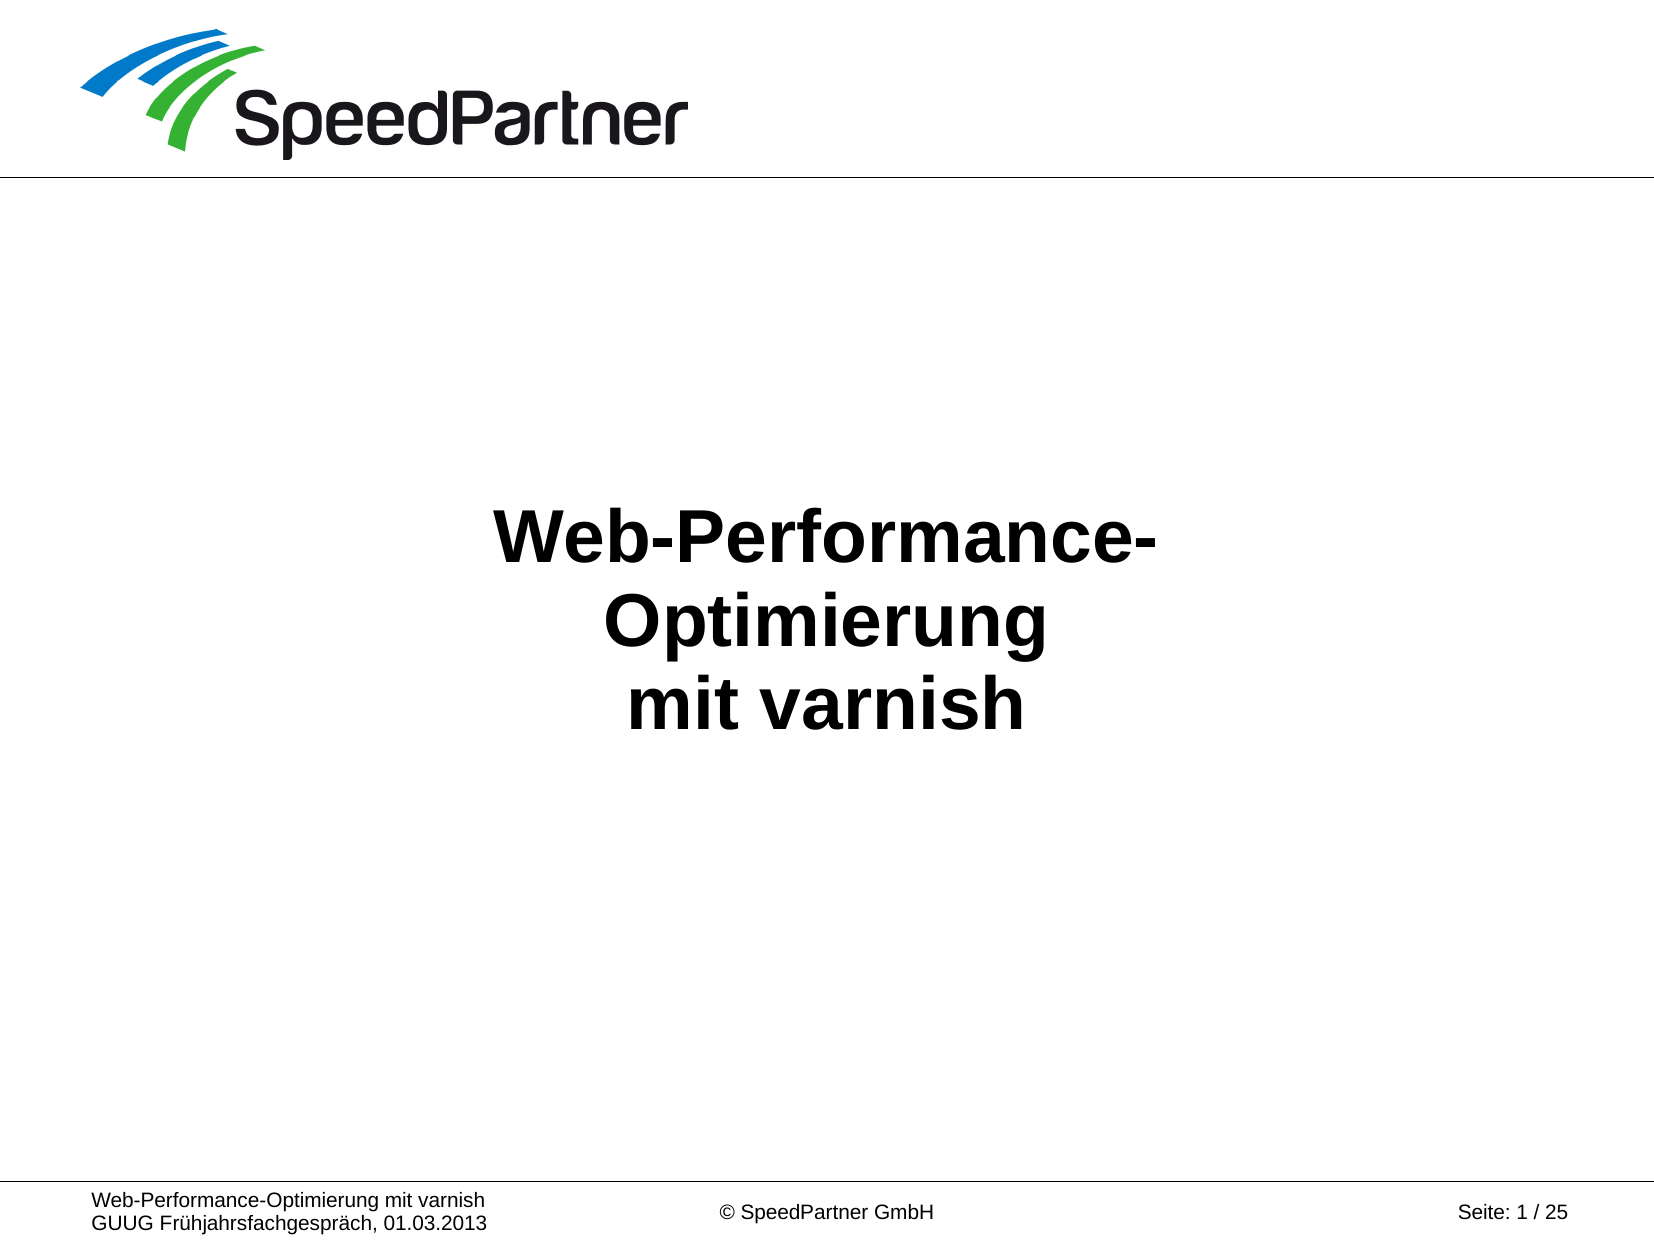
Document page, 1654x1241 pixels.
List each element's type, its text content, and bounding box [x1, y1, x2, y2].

title Web-Performance- Optimierung mit varnish [0, 0, 1654, 1241]
